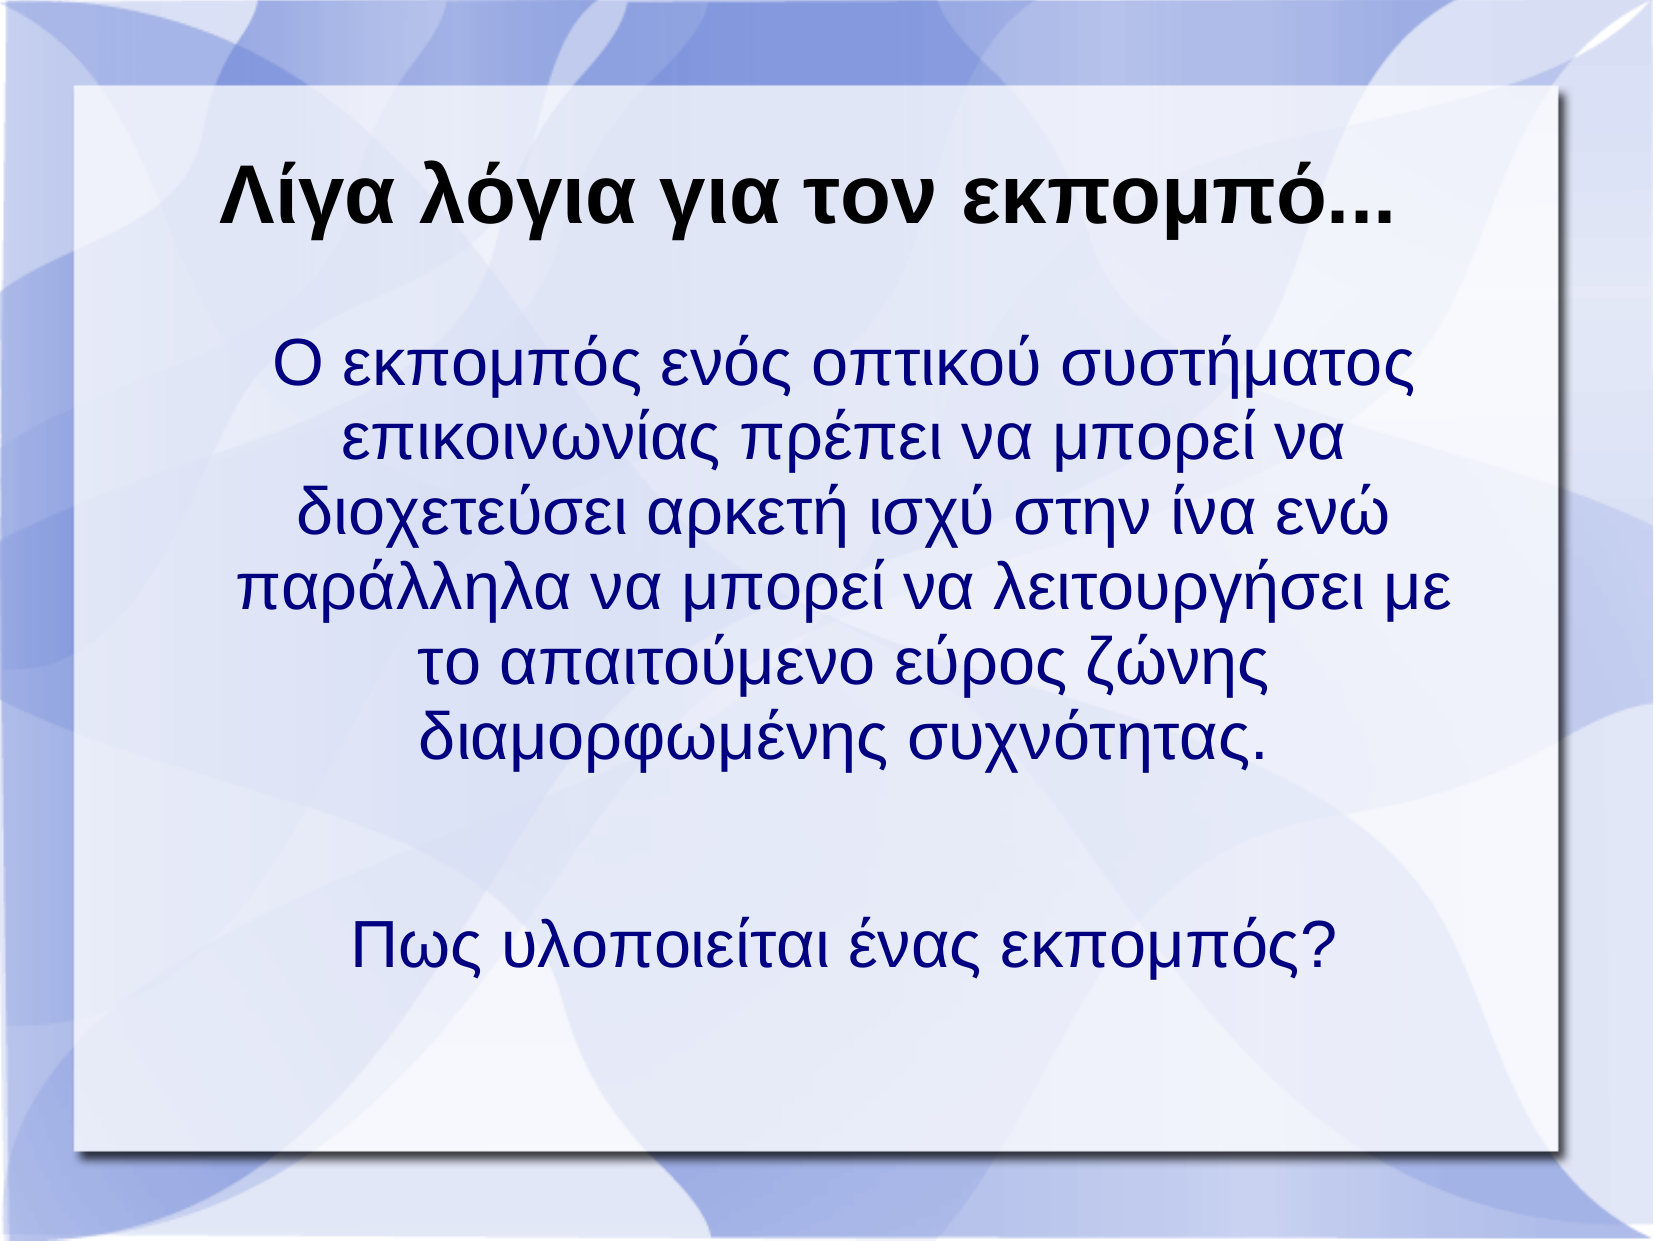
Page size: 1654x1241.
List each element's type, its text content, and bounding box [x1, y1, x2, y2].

picture [0, 0, 1654, 1241]
title Λίγα λόγια για τον εκπομπό... [82, 98, 1535, 291]
list Ο εκπομπός ενός οπτικού συστήματος επικοινωνίας πρέπει να μπορεί να διοχετεύσει αρκετή ισχύ στην ίνα ενώ παράλληλα να μπορεί να λειτουργήσει με το απαιτούμενο εύρος ζώνης διαμορφωμένης συχνότητας. Πως υλοποιείται ένας εκπομπός? [129, 324, 1488, 1087]
